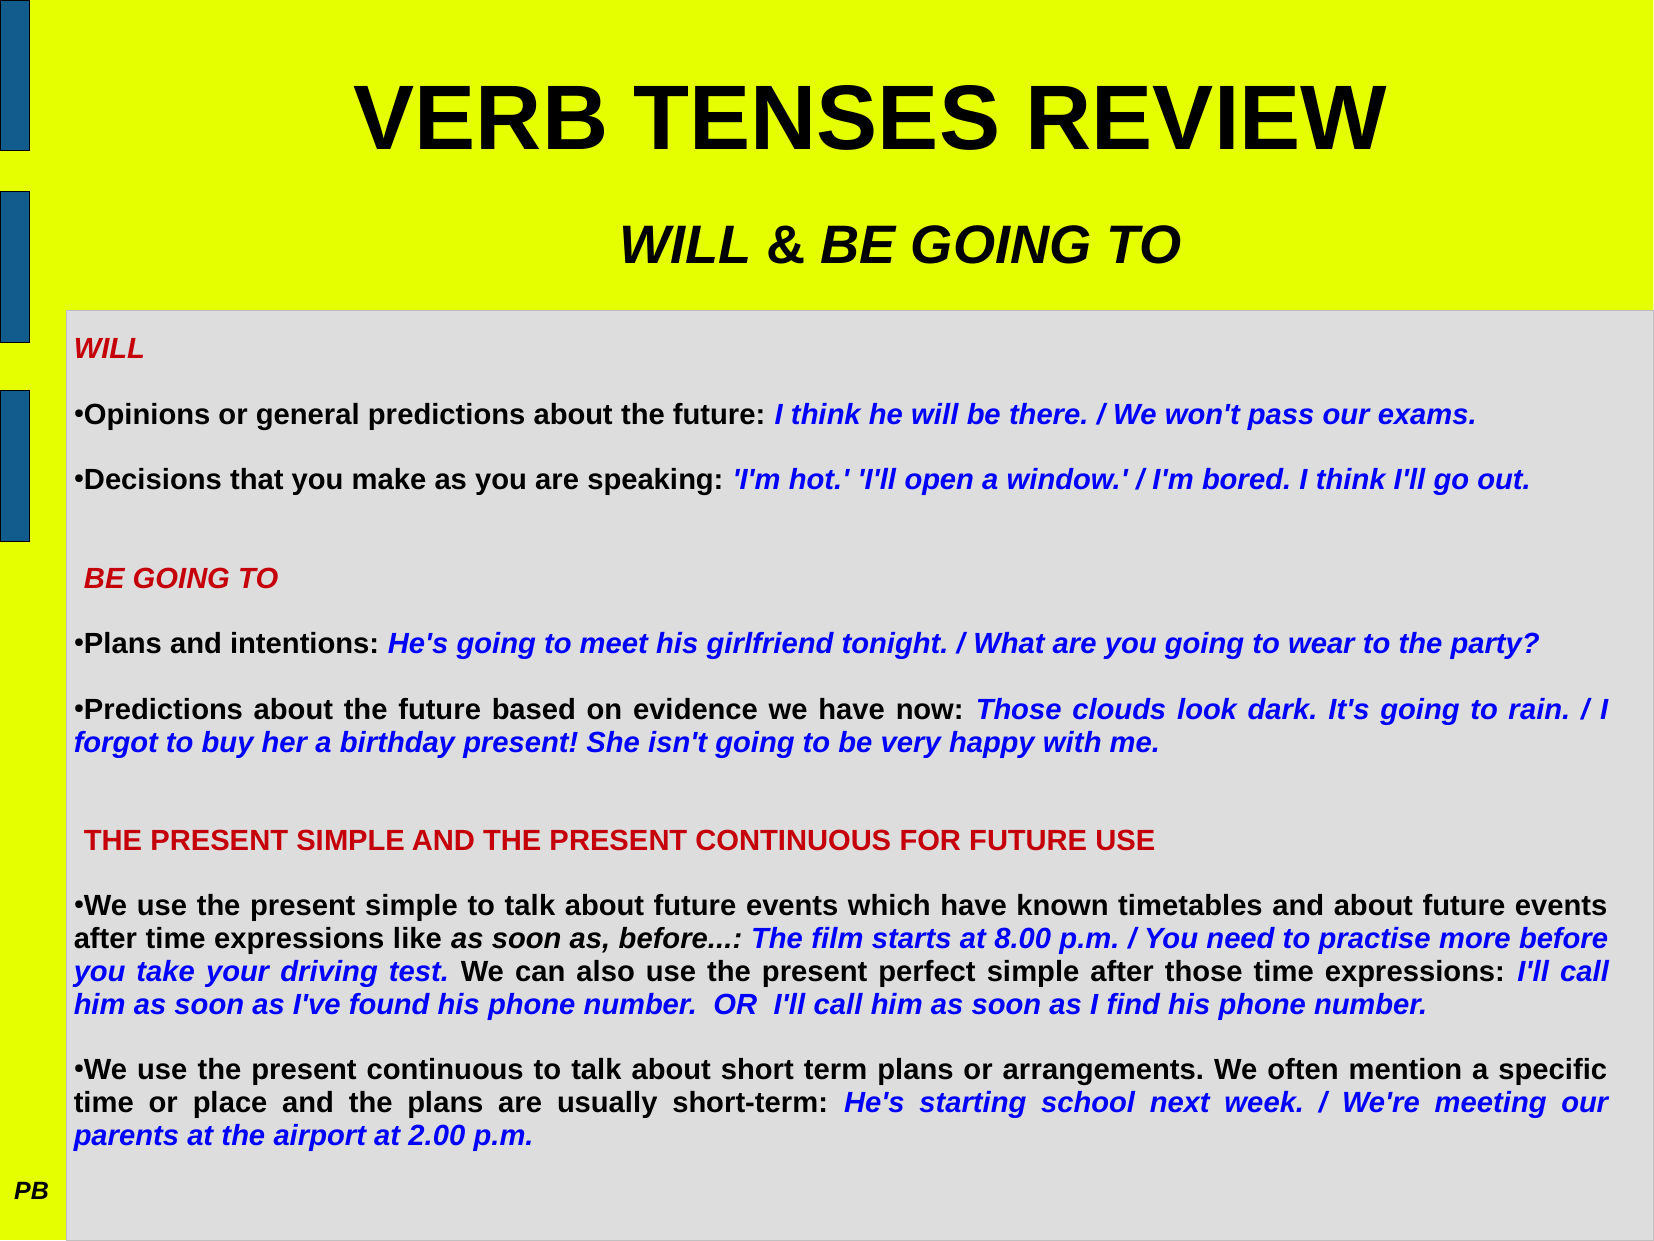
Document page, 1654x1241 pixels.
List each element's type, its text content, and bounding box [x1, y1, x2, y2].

text_box WILL Opinions or general predictions about the future: I think he will be there. / We won't pass our exams. Decisions that you make as you are speaking: 'I'm hot.' 'I'll open a window.' / I'm bored. I think I'll go out. BE GOING TO Plans and intentions: He's going to meet his girlfriend tonight. / What are you going to wear to the party? Predictions about the future based on evidence we have now: Those clouds look dark. It's going to rain. / I forgot to buy her a birthday present! She isn't going to be very happy with me. THE PRESENT SIMPLE AND THE PRESENT CONTINUOUS FOR FUTURE USE We use the present simple to talk about future events which have known timetables and about future events after time expressions like as soon as, before...: The film starts at 8.00 p.m. / You need to practise more before you take your driving test. We can also use the present perfect simple after those time expressions: I'll call him as soon as I've found his phone number. OR I'll call him as soon as I find his phone number. We use the present continuous to talk about short term plans or arrangements. We often mention a specific time or place and the plans are usually short-term: He's starting school next week. / We're meeting our parents at the airport at 2.00 p.m. [59, 324, 1625, 1175]
text_box WILL & BE GOING TO [324, 206, 1477, 284]
text_box VERB TENSES REVIEW [177, 59, 1565, 177]
text_box PB [0, 1169, 64, 1241]
